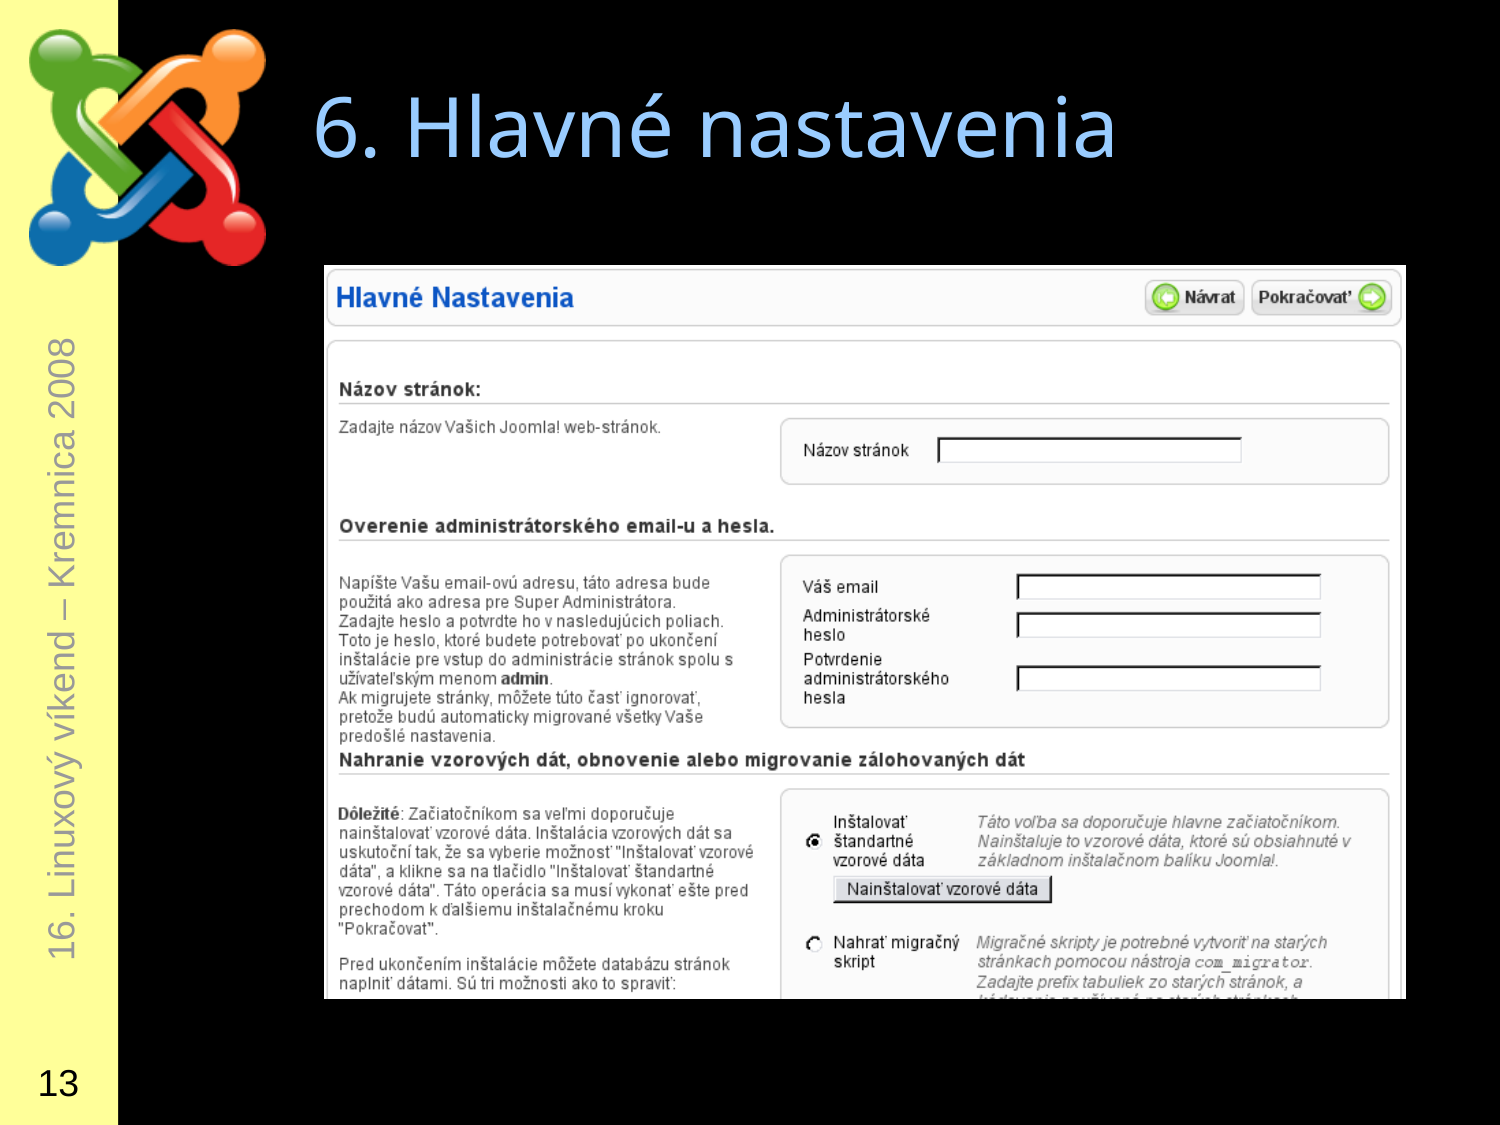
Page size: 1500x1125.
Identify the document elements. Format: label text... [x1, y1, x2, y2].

title 6. Hlavné nastavenia [312, 24, 1450, 226]
picture [29, 29, 266, 266]
picture [324, 265, 1406, 999]
